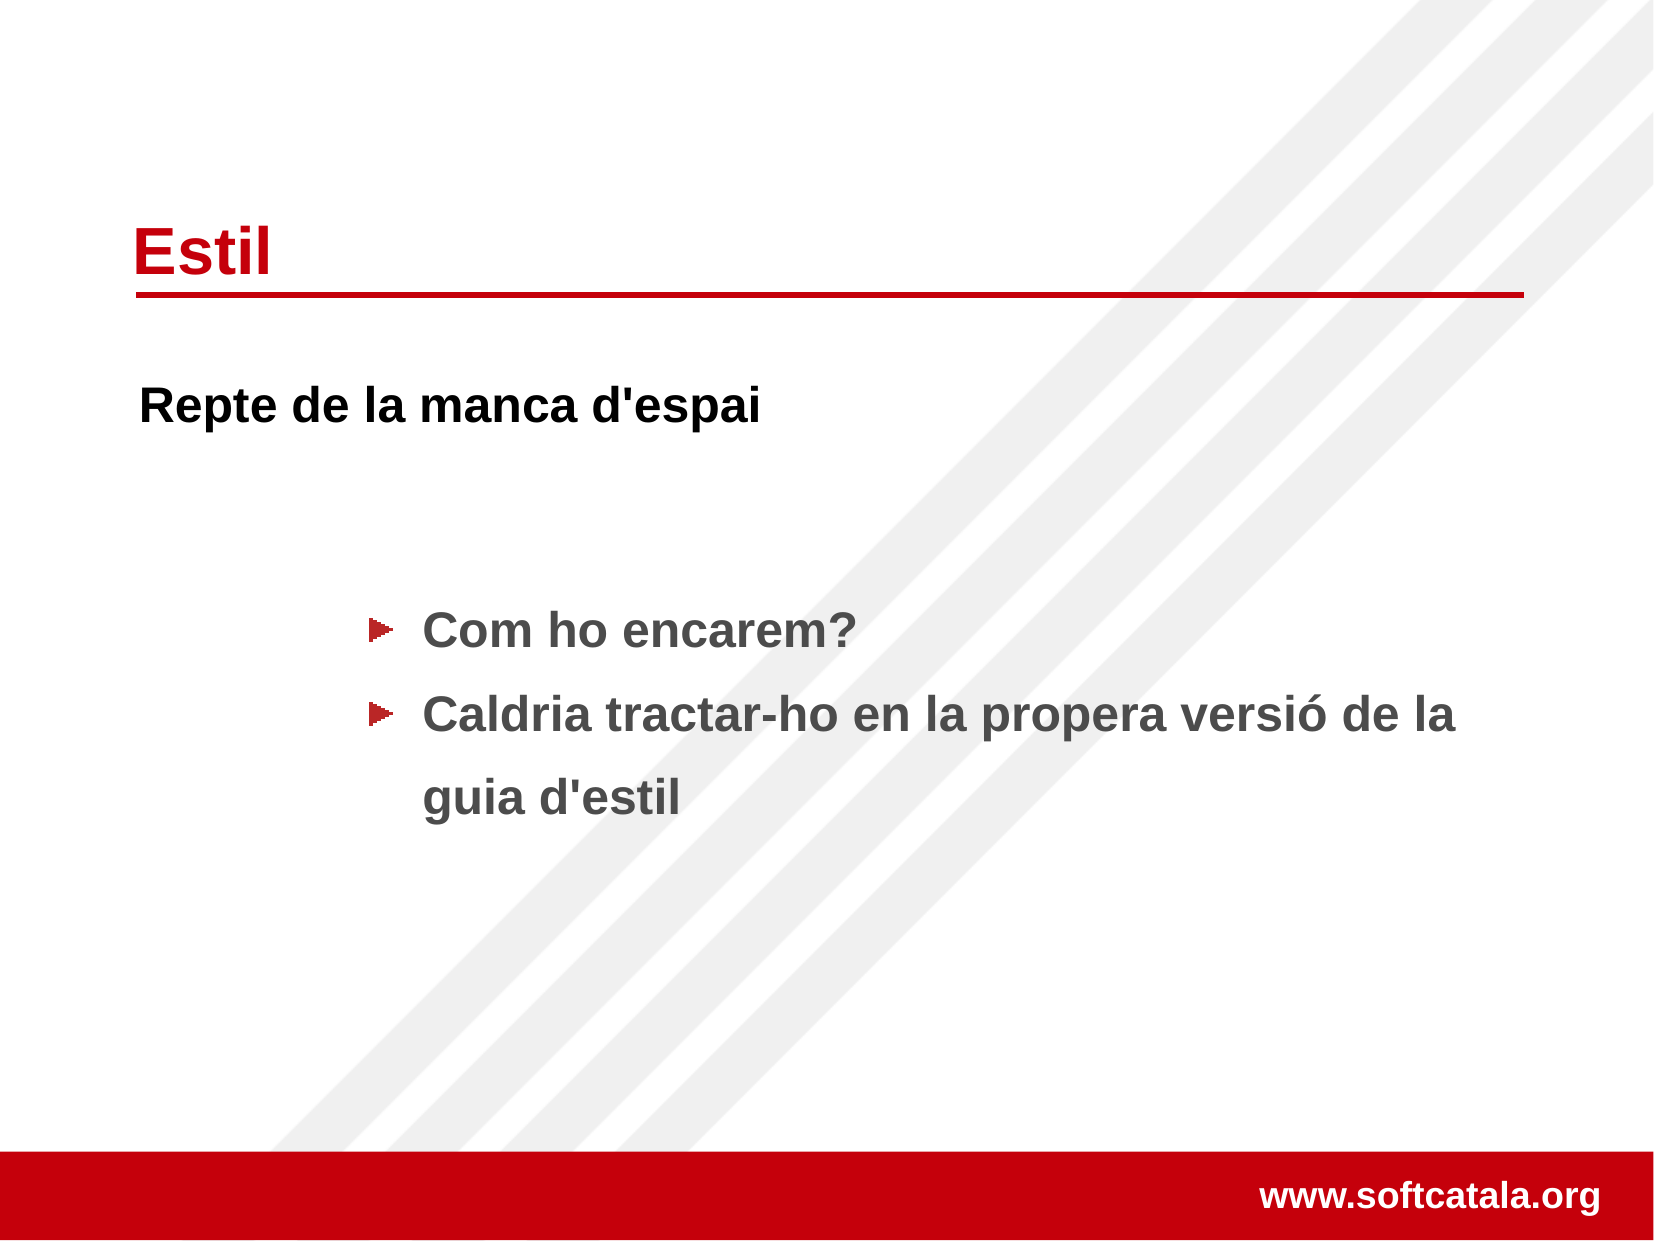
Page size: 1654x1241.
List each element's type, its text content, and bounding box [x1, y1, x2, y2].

text_box Repte de la manca d'espai [124, 342, 1506, 539]
picture [0, 0, 1654, 1151]
text_box Estil [118, 206, 1501, 297]
text_box www.softcatala.org [0, 1151, 1654, 1241]
text_box Com ho encarem? Caldria tractar-ho en la propera versió de la guia d'estil [118, 566, 1501, 805]
